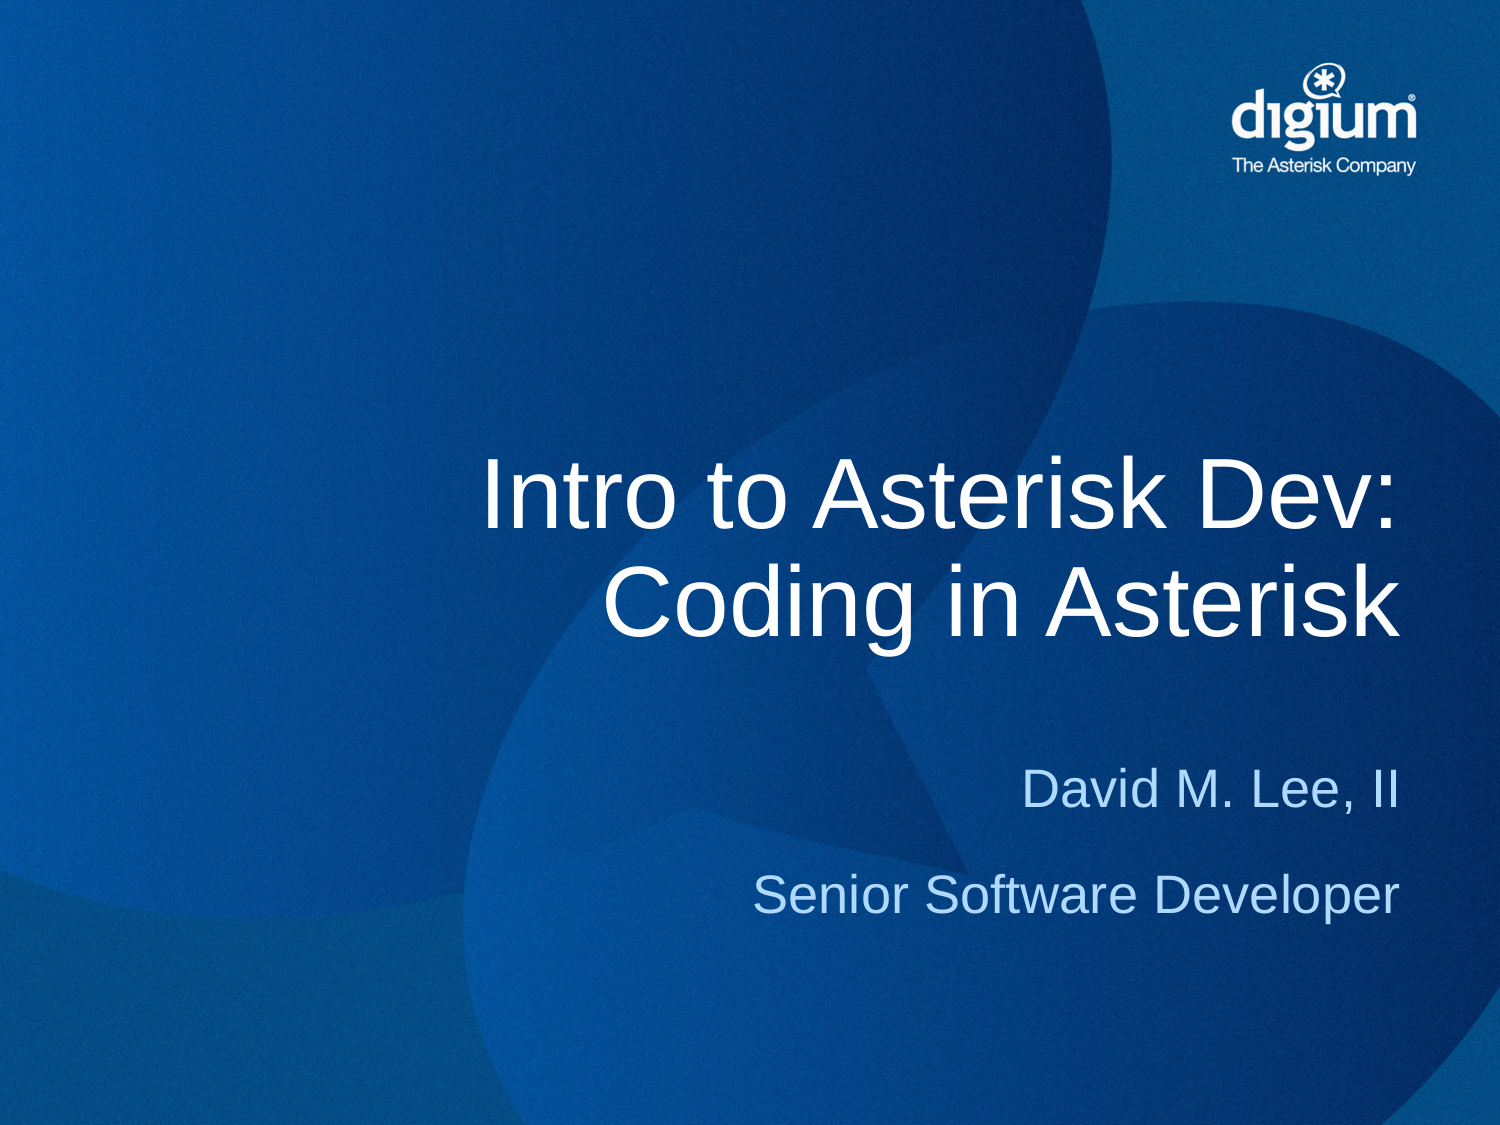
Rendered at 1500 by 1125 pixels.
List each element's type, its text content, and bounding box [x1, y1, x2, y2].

picture [0, 0, 1500, 1125]
title Intro to Asterisk Dev: Coding in Asterisk [201, 442, 1402, 665]
text_box David M. Lee, II Senior Software Developer [204, 758, 1402, 926]
